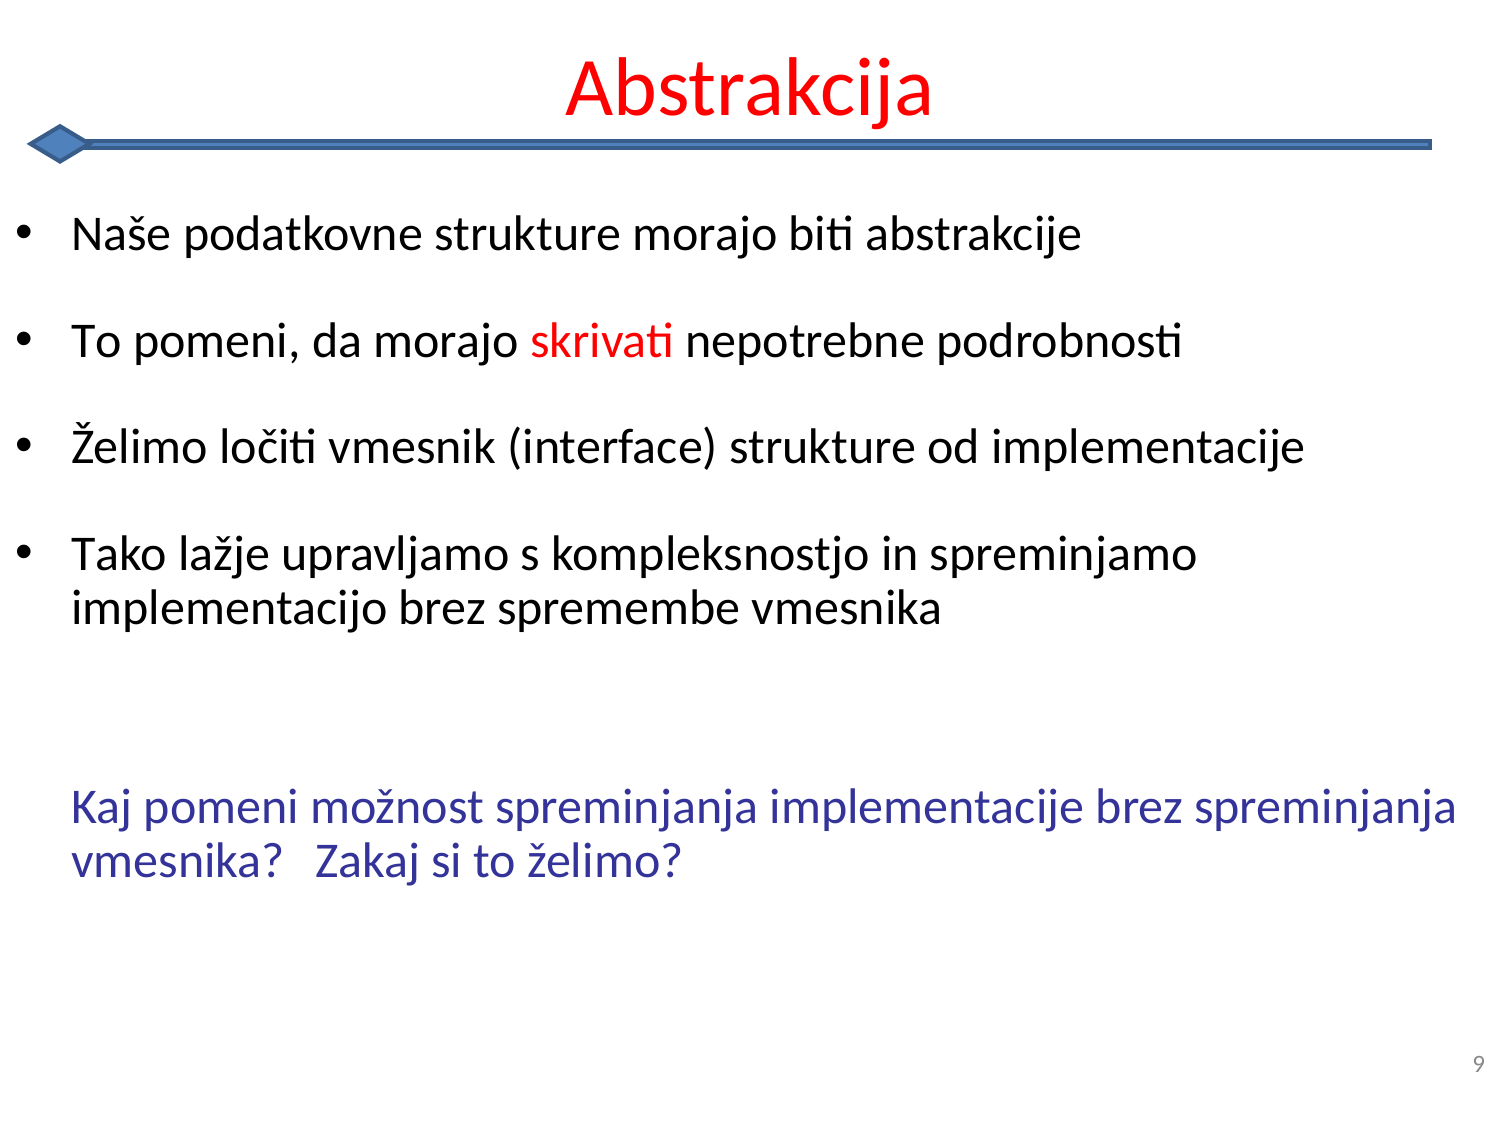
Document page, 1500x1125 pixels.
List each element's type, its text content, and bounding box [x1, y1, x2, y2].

list Naše podatkovne strukture morajo biti abstrakcije To pomeni, da morajo skrivati nepotrebne podrobnosti Želimo ločiti vmesnik (interface) strukture od implementacije Tako lažje upravljamo s kompleksnostjo in spreminjamo implementacijo brez spremembe vmesnika Kaj pomeni možnost spreminjanja implementacije brez spreminjanja vmesnika? Zakaj si to želimo? [0, 199, 1500, 1125]
title Abstrakcija [75, 23, 1426, 141]
